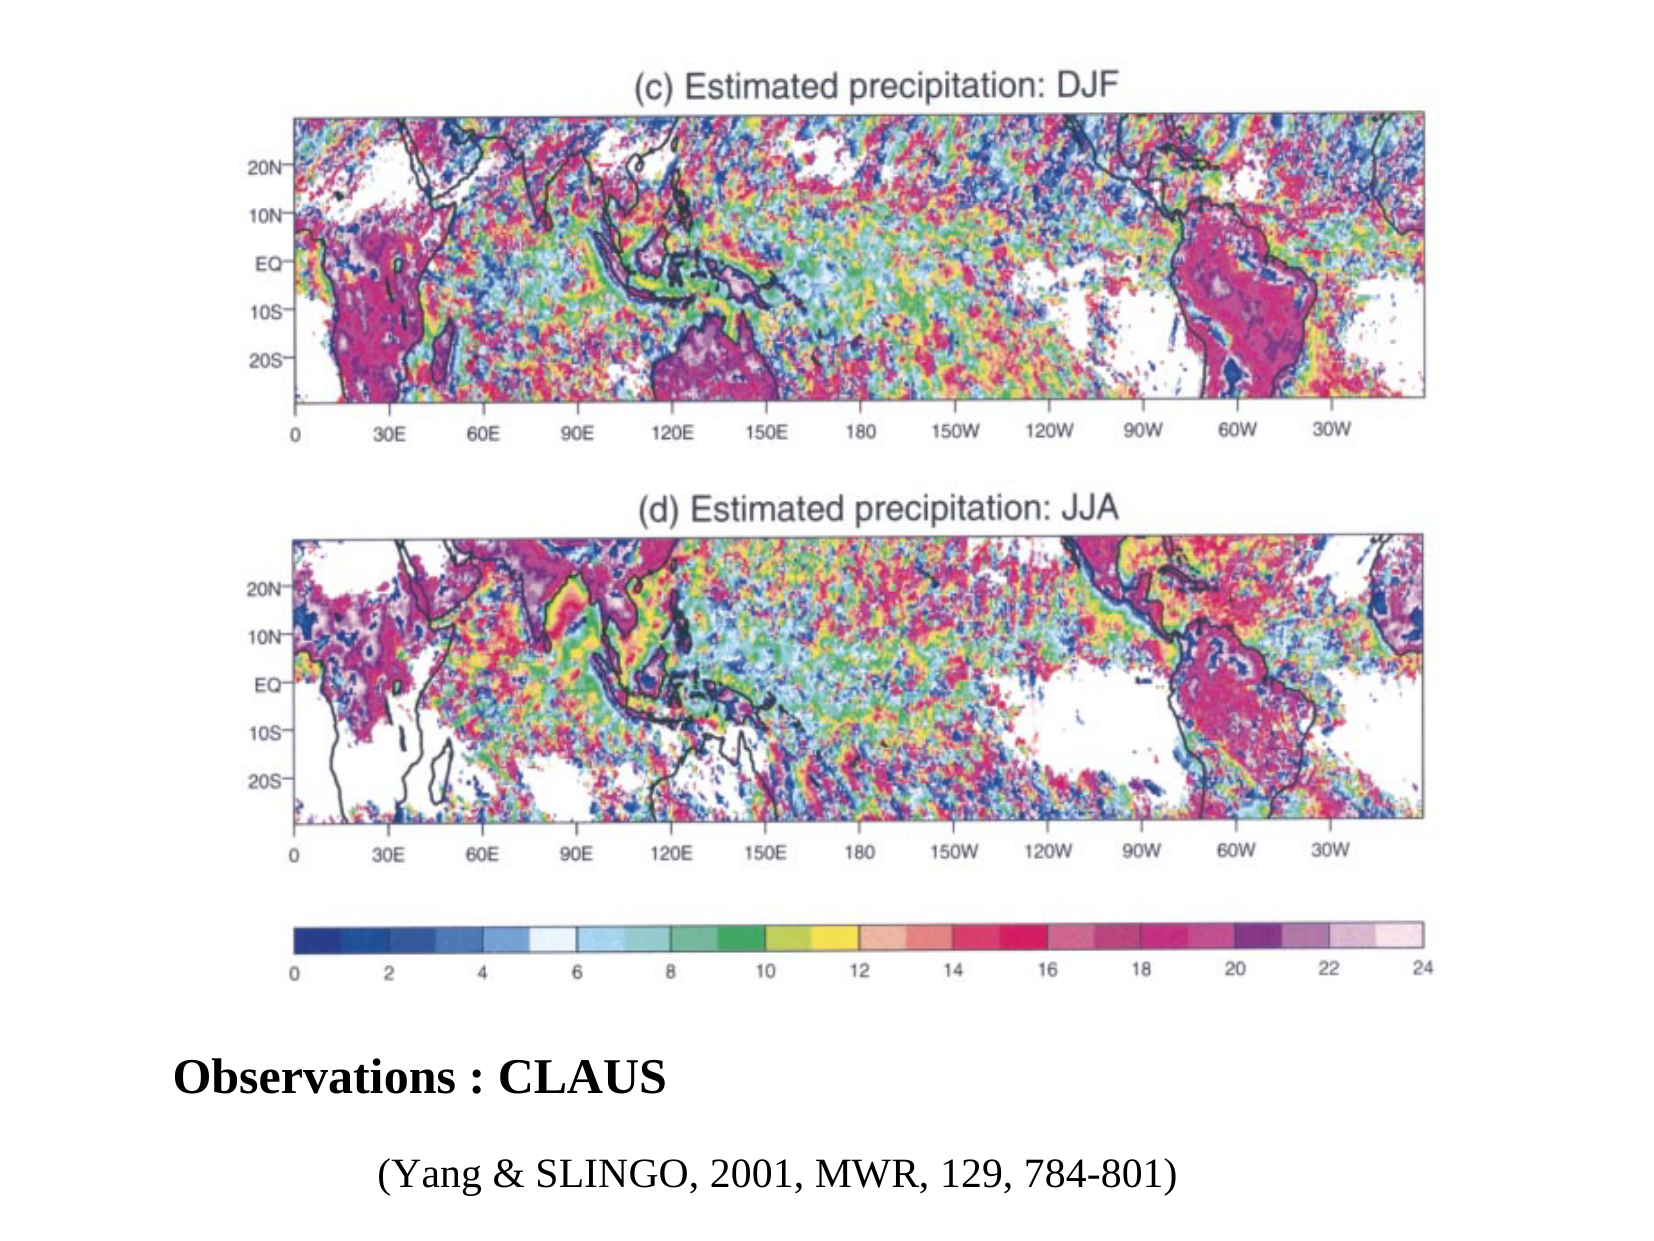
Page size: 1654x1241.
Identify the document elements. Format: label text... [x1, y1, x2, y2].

picture [238, 49, 1440, 983]
text_box (Yang & SLINGO, 2001, MWR, 129, 784-801) [377, 1150, 1179, 1209]
text_box Observations : CLAUS [172, 1049, 668, 1125]
